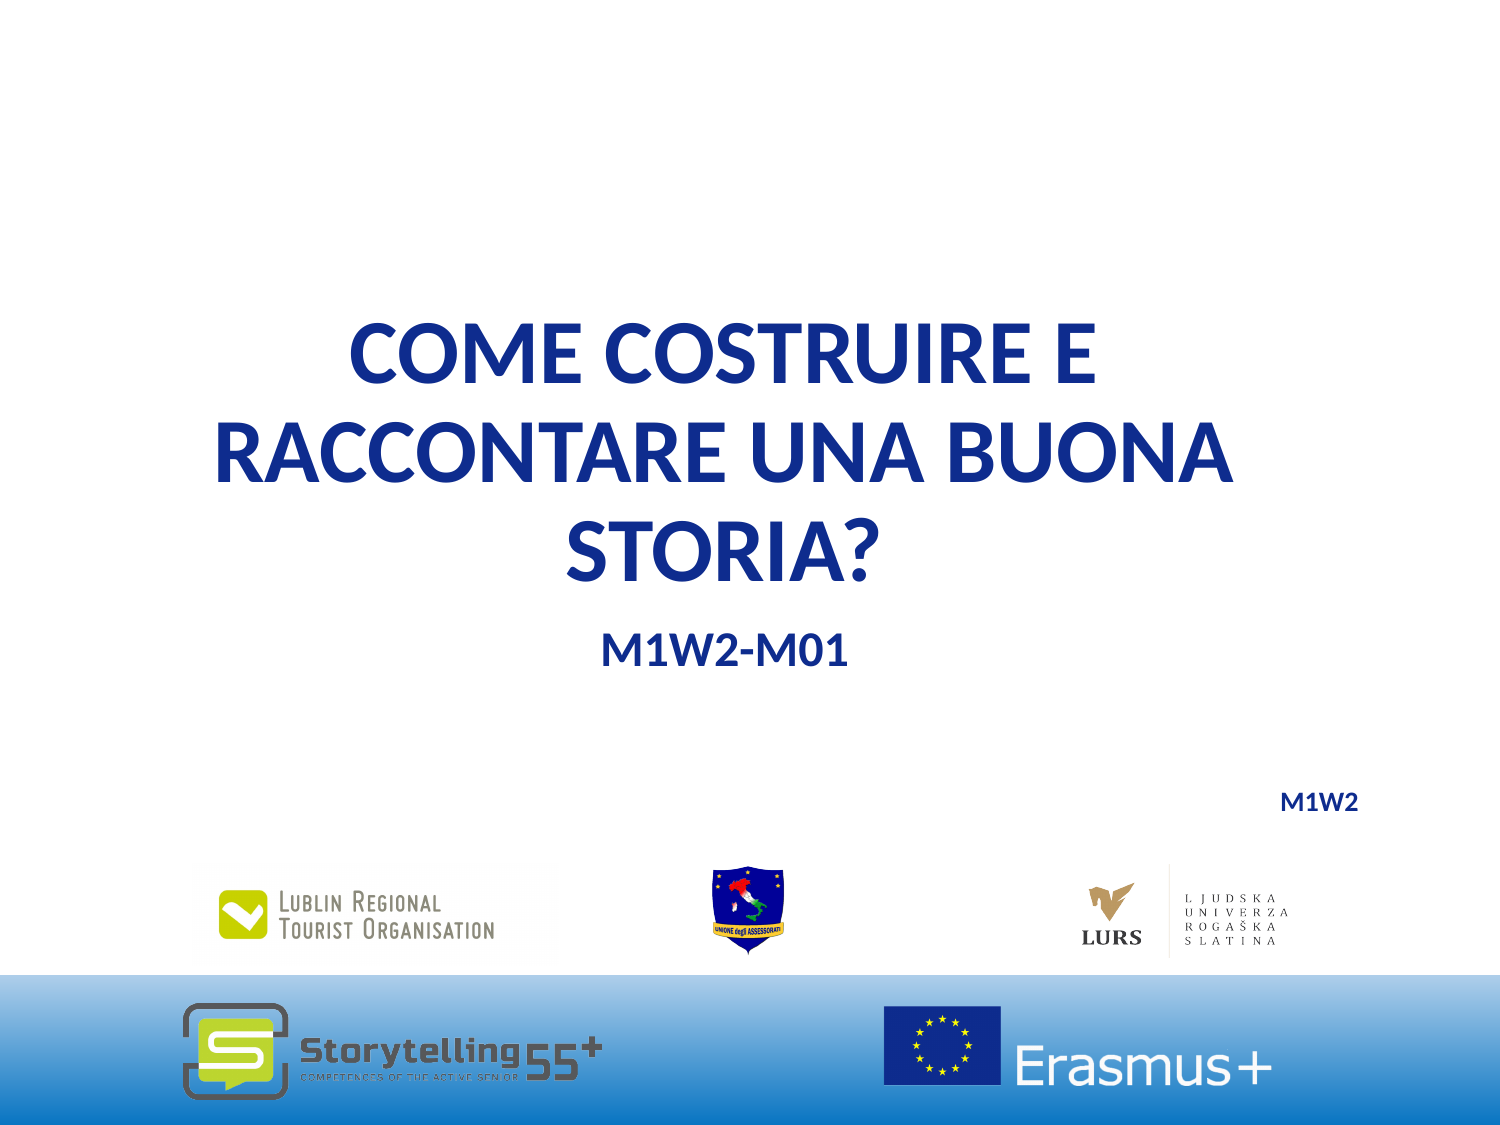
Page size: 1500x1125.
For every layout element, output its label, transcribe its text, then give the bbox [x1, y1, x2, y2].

subtitle M1W2-M01 [127, 621, 1322, 761]
picture [861, 983, 1294, 1108]
picture [698, 861, 802, 959]
title COME COSTRUIRE E RACCONTARE UNA BUONA STORIA? [162, 296, 1288, 487]
picture [192, 863, 559, 966]
picture [183, 1004, 602, 1100]
picture [1082, 864, 1288, 958]
text_box [0, 857, 1500, 1125]
text_box M1W2 [1172, 777, 1467, 823]
